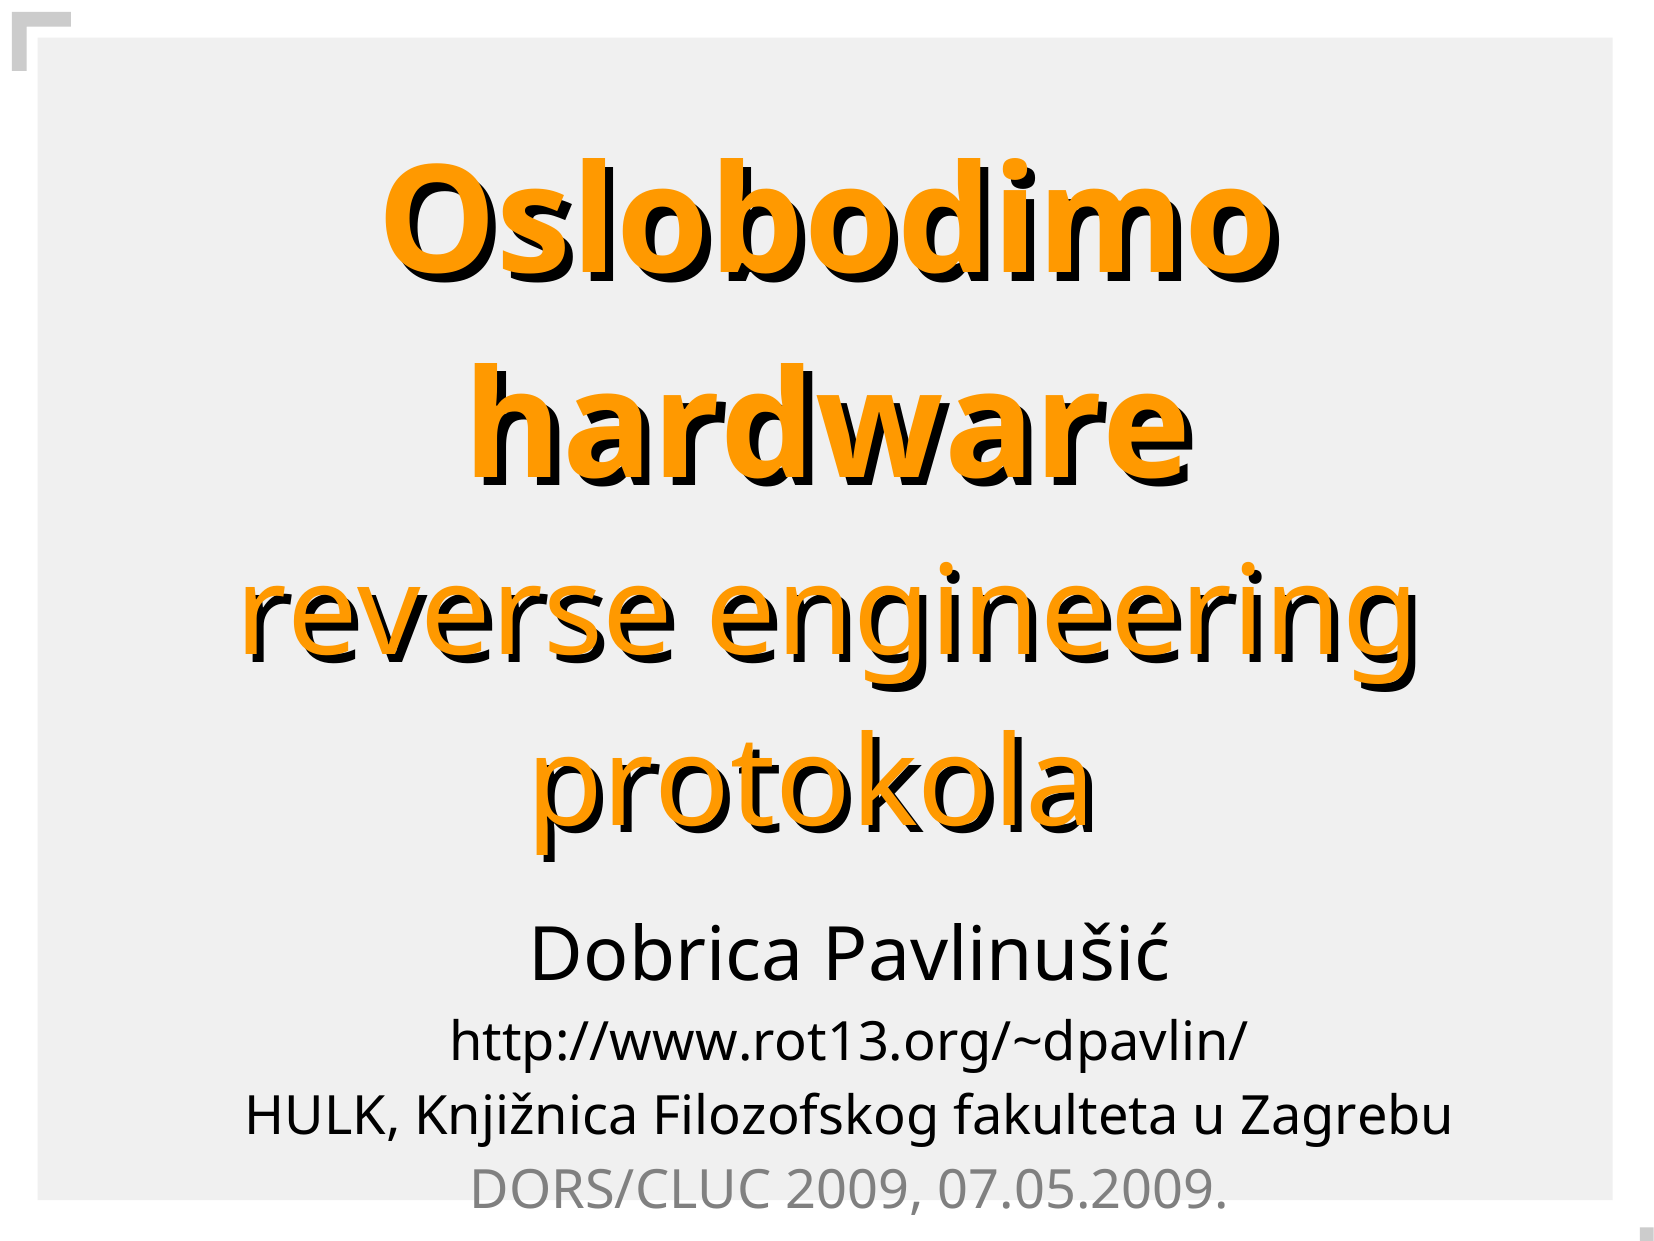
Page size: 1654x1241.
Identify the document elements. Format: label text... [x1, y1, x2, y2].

list Dobrica Pavlinušić http://www.rot13.org/~dpavlin/ HULK, Knjižnica Filozofskog fakulteta u Zagrebu DORS/CLUC 2009, 07.05.2009. [121, 900, 1561, 1241]
title Oslobodimo hardware reverse engineering protokola [121, 167, 1534, 808]
